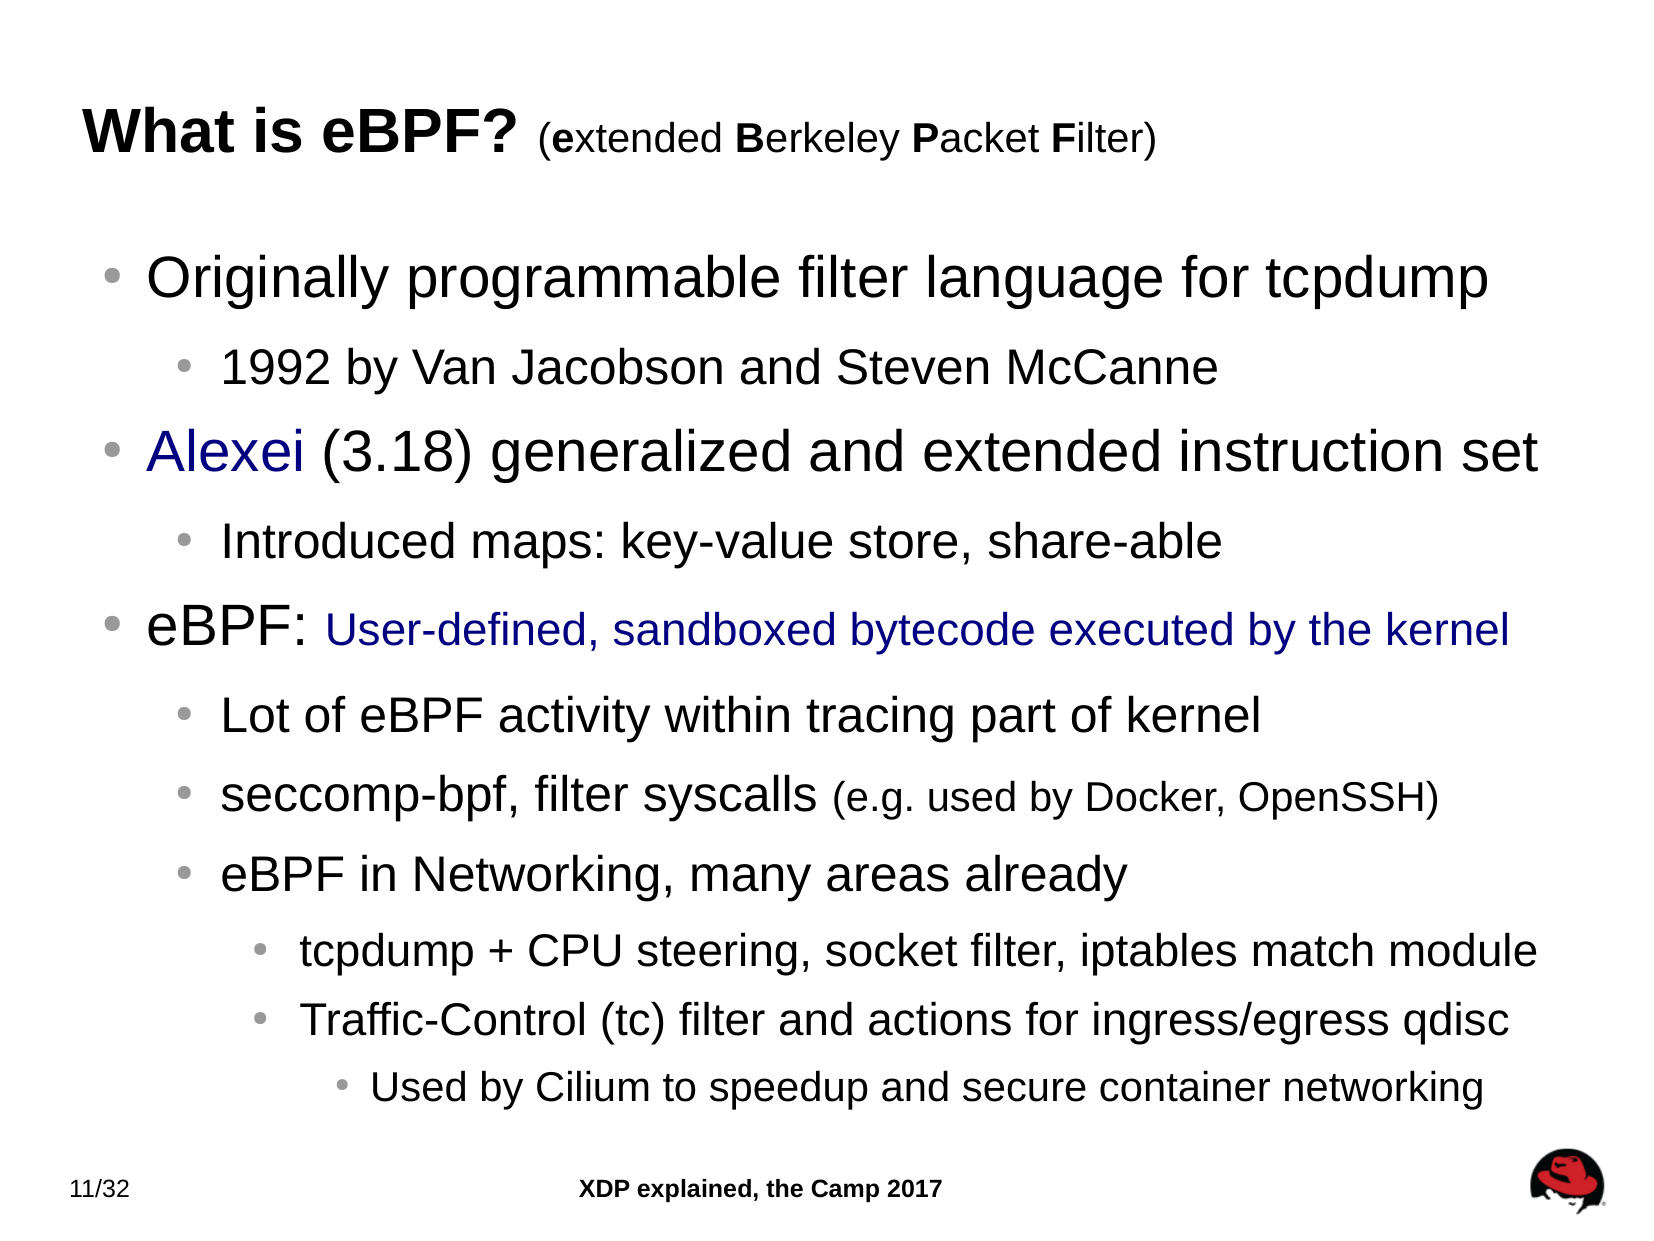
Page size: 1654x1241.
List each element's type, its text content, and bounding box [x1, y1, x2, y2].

picture [1529, 1146, 1612, 1224]
text_box [82, 37, 1571, 226]
list Originally programmable filter language for tcpdump 1992 by Van Jacobson and Steven McCanne Alexei (3.18) generalized and extended instruction set Introduced maps: key-value store, share-able eBPF: User-defined, sandboxed bytecode executed by the kernel Lot of eBPF activity within tracing part of kernel seccomp-bpf, filter syscalls (e.g. used by Docker, OpenSSH) eBPF in Networking, many areas already tcpdump + CPU steering, socket filter, iptables match module Traffic-Control (tc) filter and actions for ingress/egress qdisc Used by Cilium to speedup and secure container networking [86, 244, 1575, 1110]
